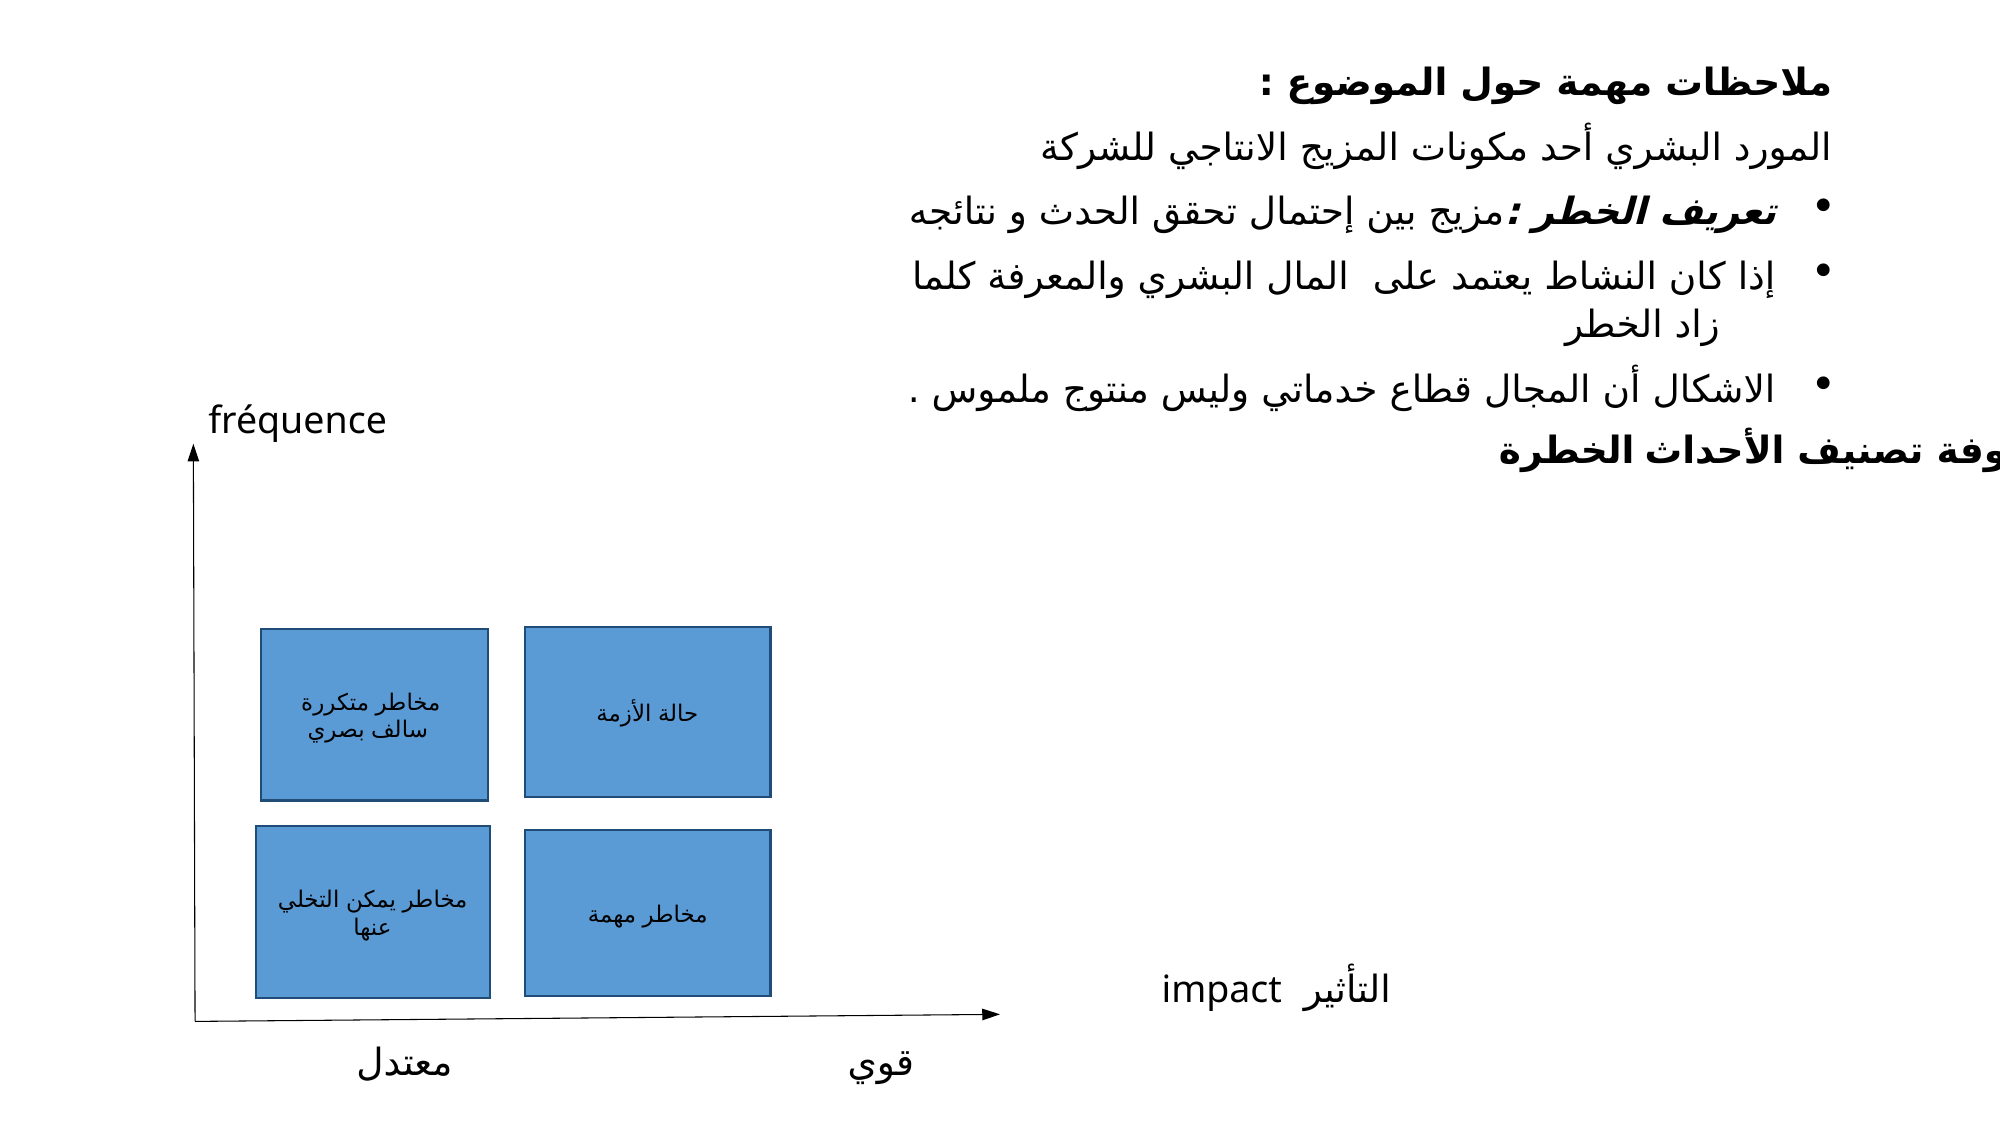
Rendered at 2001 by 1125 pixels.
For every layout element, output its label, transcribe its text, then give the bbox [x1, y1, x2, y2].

text_box مصفوفة تصنيف الأحداث الخطرة [1471, 419, 2000, 479]
text_box حالة الأزمة [525, 627, 770, 797]
text_box التأثير impact [1137, 958, 1406, 1018]
text_box ملاحظات مهمة حول الموضوع : المورد البشري أحد مكونات المزيج الانتاجي للشركة تعريف الخطر :مزيج بين إحتمال تحقق الحدث و نتائجه إذا كان النشاط يعتمد على المال البشري والمعرفة كلما زاد الخطر الاشكال أن المجال قطاع خدماتي وليس منتوج ملموس . [848, 47, 1848, 418]
text_box مخاطر متكررة سالف بصري [261, 629, 488, 800]
text_box مخاطر يمكن التخلي عنها [256, 826, 490, 998]
text_box مخاطر مهمة [525, 830, 770, 996]
text_box قوي معتدل [329, 1031, 1152, 1091]
text_box fréquence [193, 389, 402, 449]
